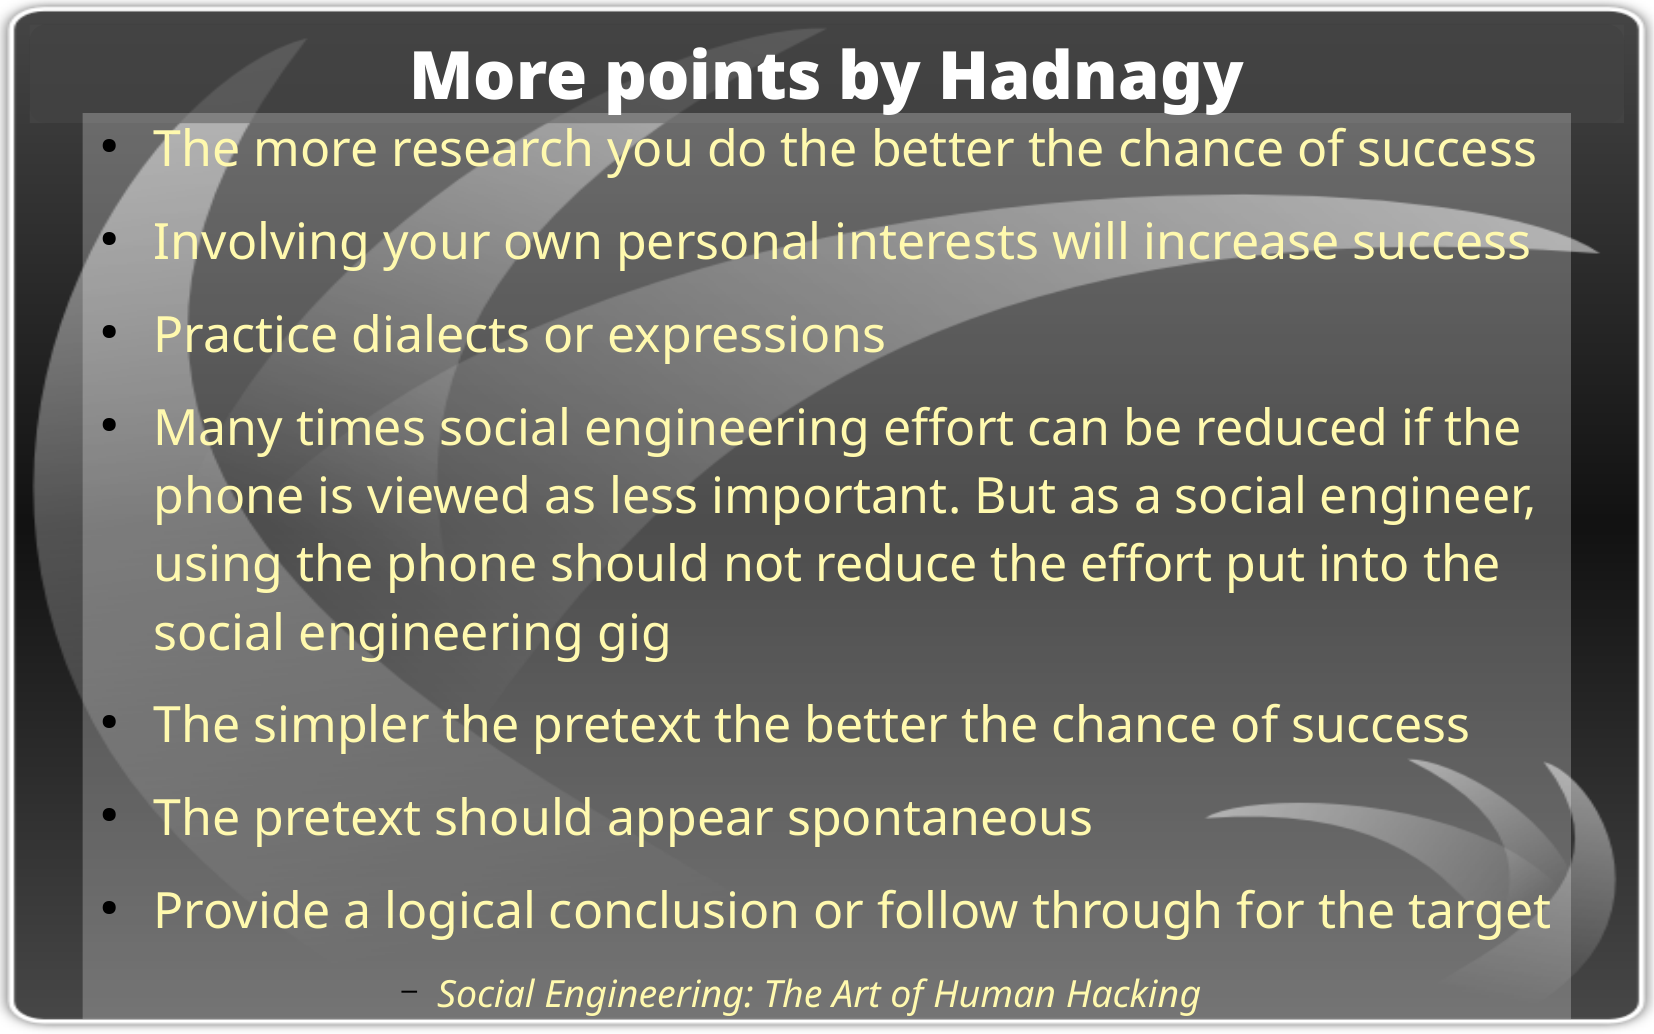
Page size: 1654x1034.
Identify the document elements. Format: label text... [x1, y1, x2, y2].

title More points by Hadnagy [29, 24, 1625, 124]
list The more research you do the better the chance of success Involving your own personal interests will increase success Practice dialects or expressions Many times social engineering effort can be reduced if the phone is viewed as less important. But as a social engineer, using the phone should not reduce the effort put into the social engineering gig The simpler the pretext the better the chance of success The pretext should appear spontaneous Provide a logical conclusion or follow through for the target Social Engineering: The Art of Human Hacking [82, 113, 1571, 995]
picture [0, 0, 1654, 1034]
